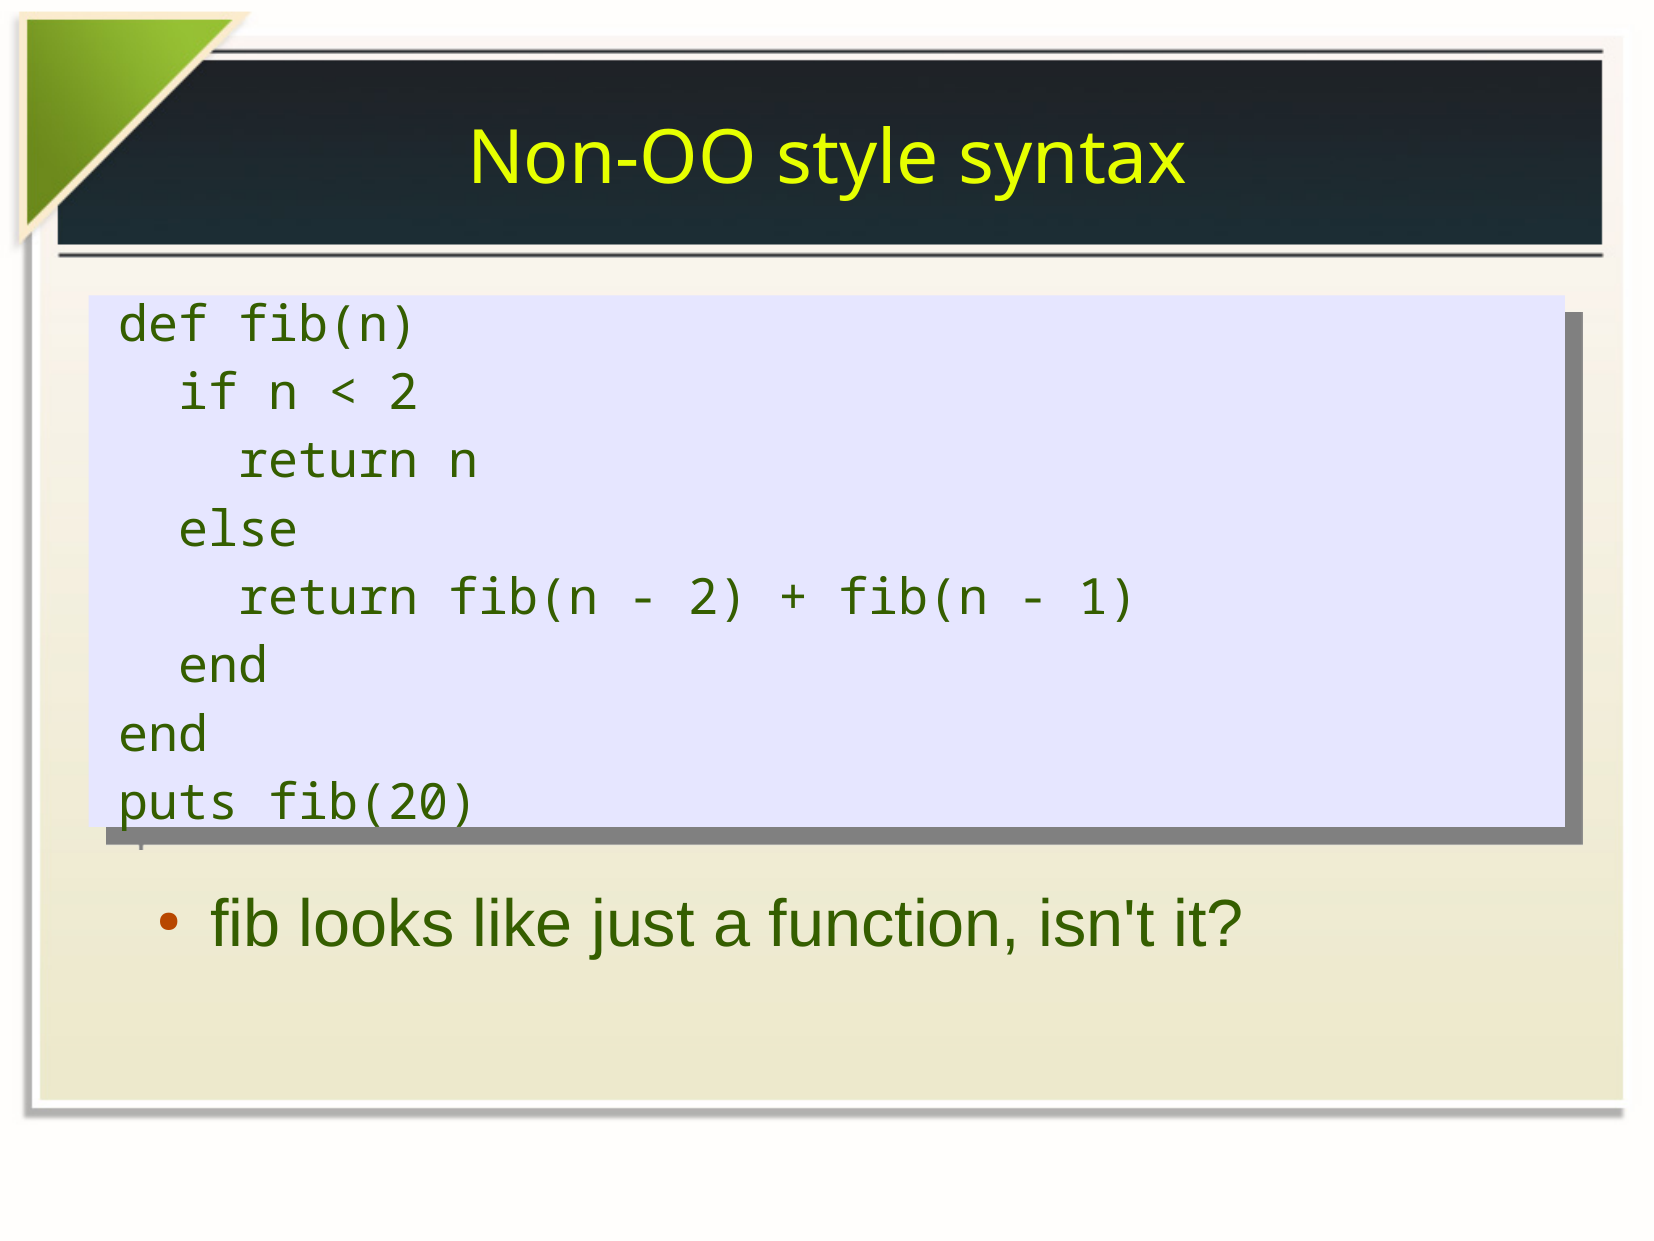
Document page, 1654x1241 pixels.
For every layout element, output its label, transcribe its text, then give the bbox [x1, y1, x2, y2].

title Non-OO style syntax [121, 73, 1534, 237]
list fib looks like just a function, isn't it? [121, 885, 1534, 1004]
text_box def fib(n) if n < 2 return n else return fib(n - 2) + fib(n - 1) end end puts fib(20) [88, 295, 1565, 827]
picture [0, 0, 1654, 1241]
